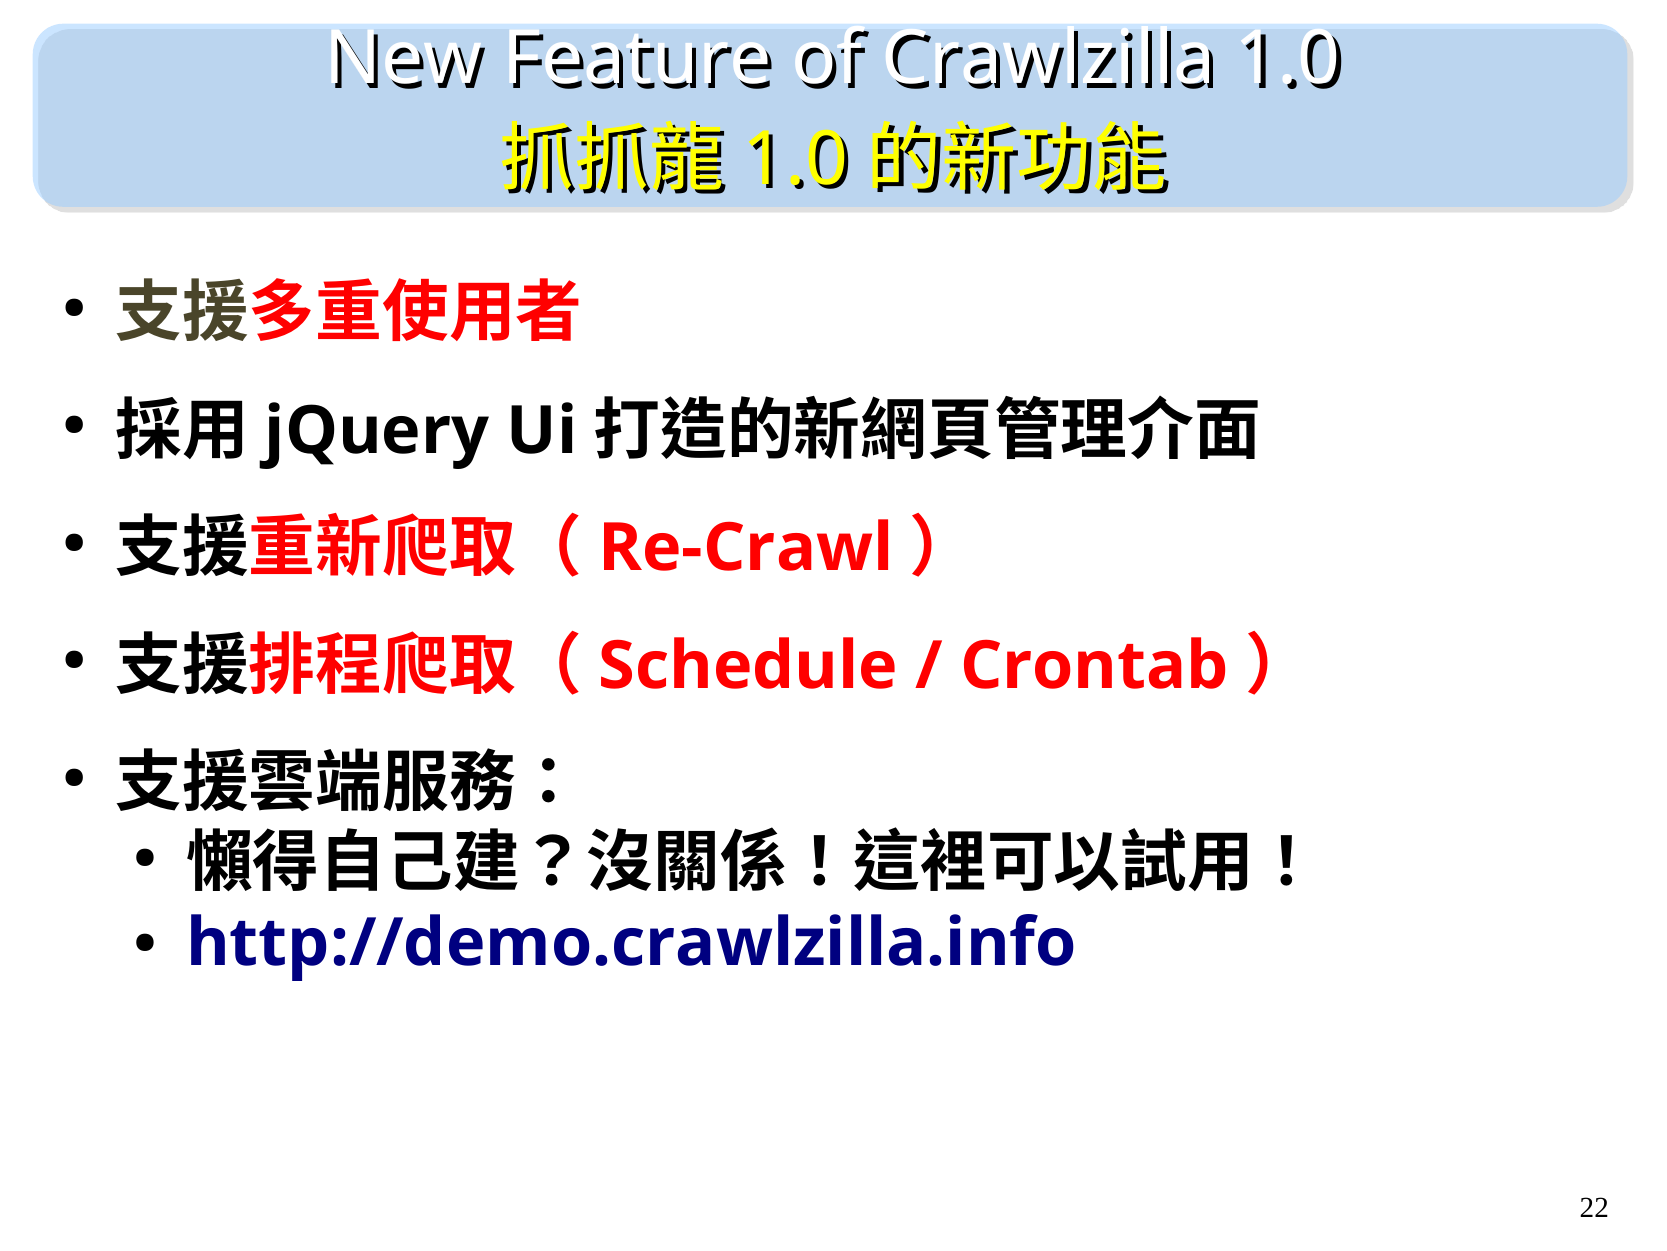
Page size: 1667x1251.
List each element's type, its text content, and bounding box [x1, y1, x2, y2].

list 支援多重使用者 採用jQuery Ui打造的新網頁管理介面 支援重新爬取（Re-Crawl） 支援排程爬取（Schedule / Crontab） 支援雲端服務： 懶得自己建？沒關係！這裡可以試用！ http://demo.crawlzilla.info [29, 261, 1625, 1034]
title New Feature of Crawlzilla 1.0 抓抓龍1.0的新功能 [125, 0, 1542, 200]
text_box [32, 23, 1628, 207]
